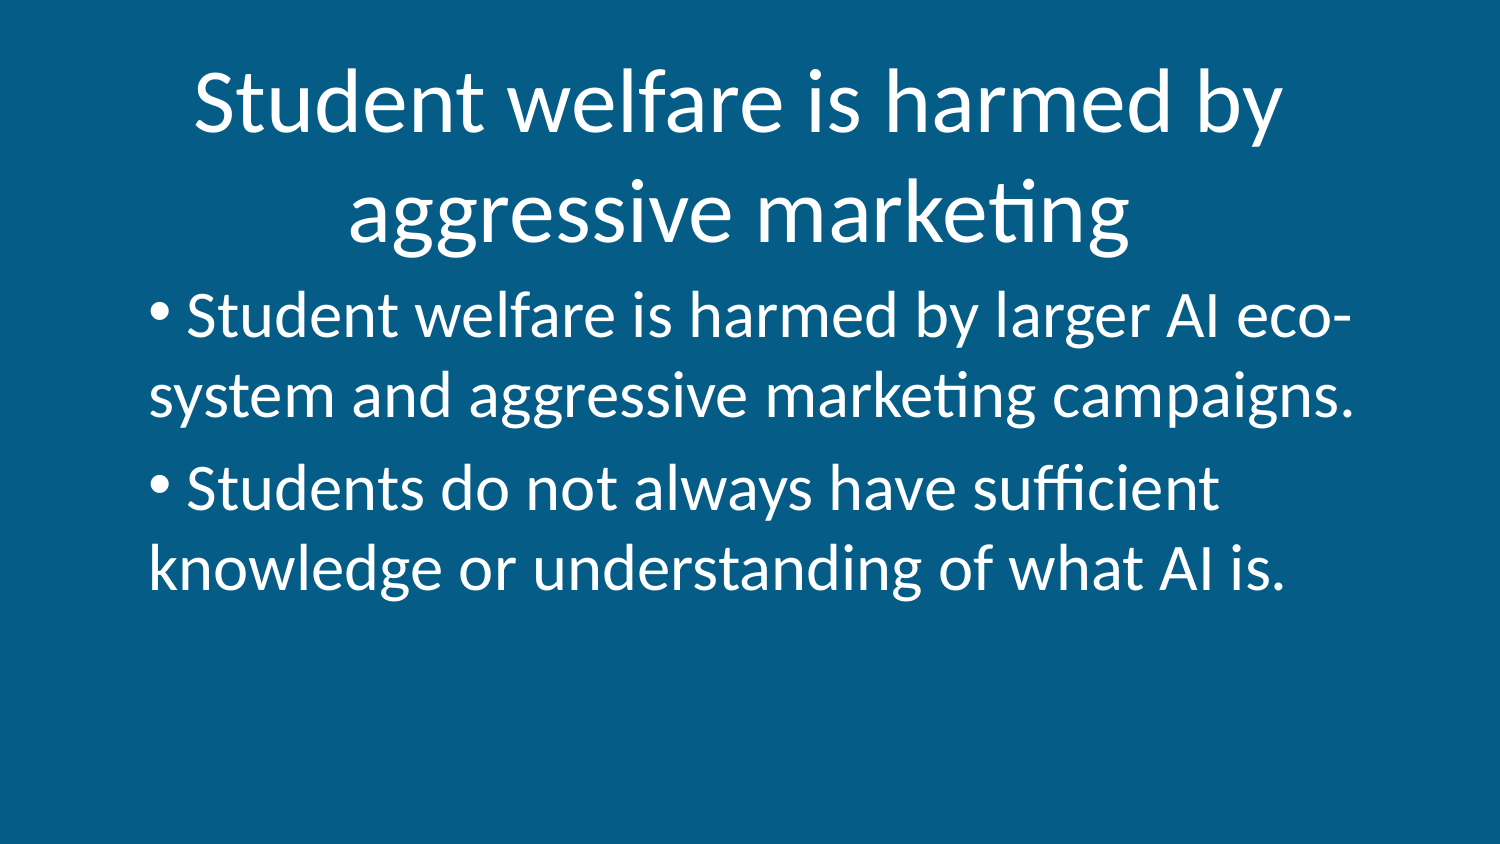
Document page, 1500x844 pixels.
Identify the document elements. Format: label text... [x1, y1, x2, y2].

list Student welfare is harmed by larger AI eco-system and aggressive marketing campaigns. Students do not always have sufficient knowledge or understanding of what AI is. [75, 262, 1465, 844]
title Student welfare is harmed by aggressive marketing [75, 33, 1425, 175]
